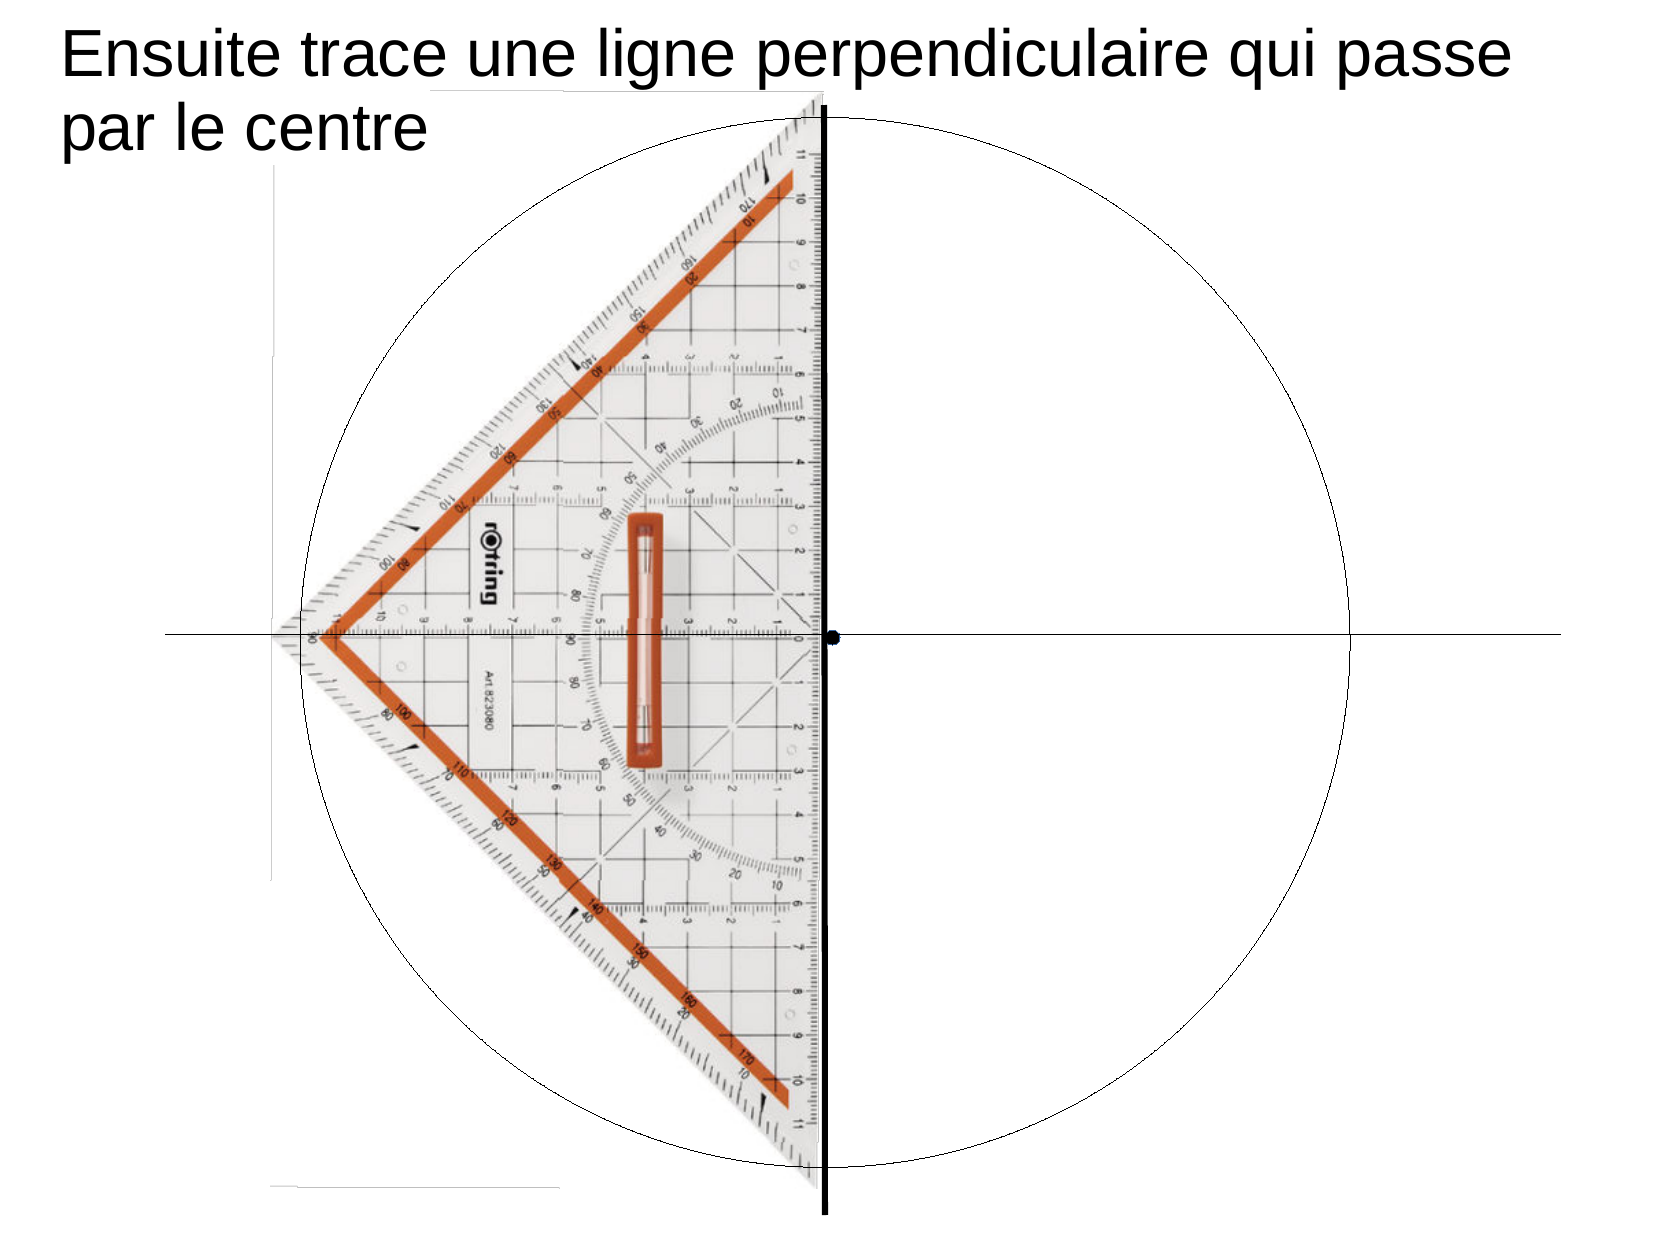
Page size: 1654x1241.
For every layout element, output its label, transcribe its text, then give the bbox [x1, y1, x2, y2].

text_box [828, 630, 840, 634]
text_box [828, 635, 841, 646]
picture [270, 635, 821, 1189]
title Ensuite trace une ligne perpendiculaire qui passe par le centre [60, 15, 1561, 166]
picture [273, 166, 821, 634]
